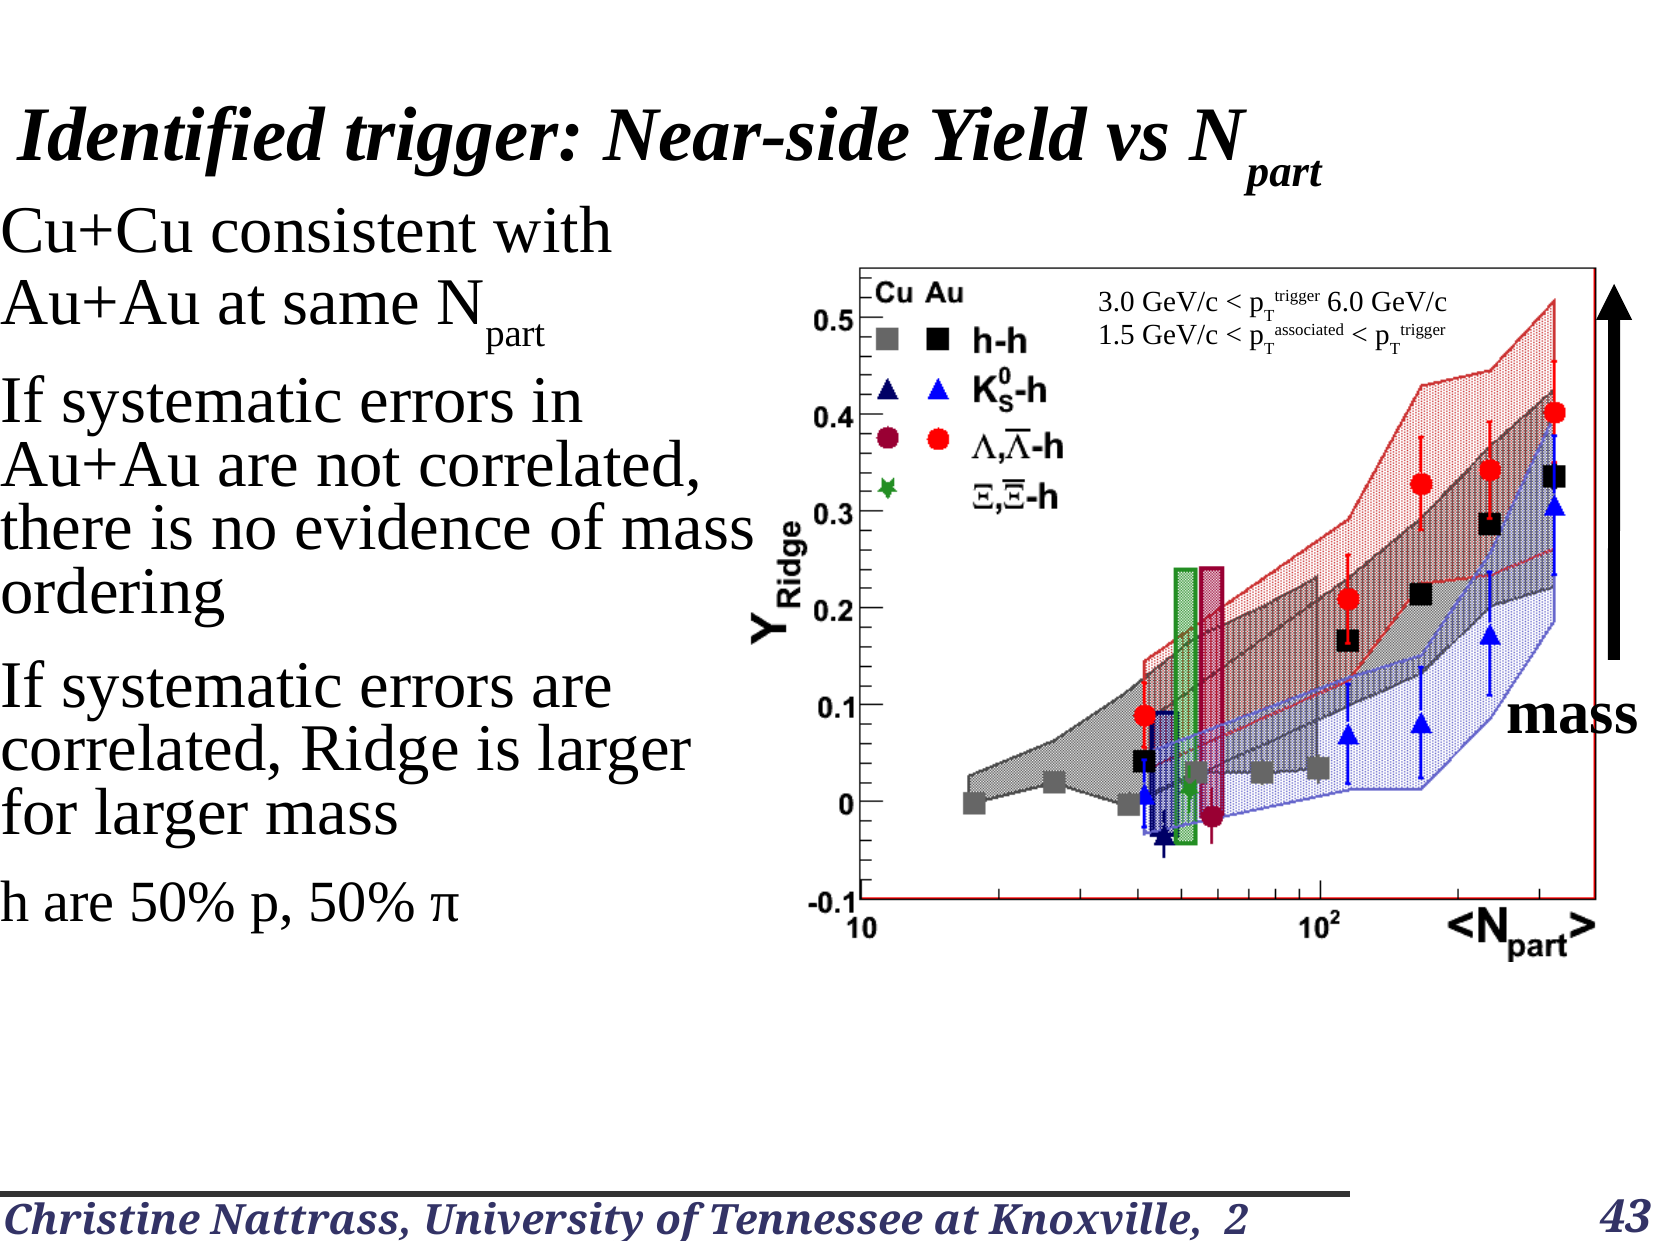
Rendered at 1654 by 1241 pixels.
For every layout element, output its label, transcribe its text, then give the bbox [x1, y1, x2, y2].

text_box mass [1462, 665, 1654, 750]
title Identified trigger: Near-side Yield vs Npart [0, 0, 1351, 208]
list Cu+Cu consistent with Au+Au at same Npart If systematic errors in Au+Au are not correlated, there is no evidence of mass ordering If systematic errors are correlated, Ridge is larger for larger mass h are 50% p, 50% π [0, 187, 788, 1109]
picture [788, 262, 1605, 963]
text_box 3.0 GeV/c < pTtrigger 6.0 GeV/c 1.5 GeV/c < pTassociated < pTtrigger [1083, 270, 1534, 330]
